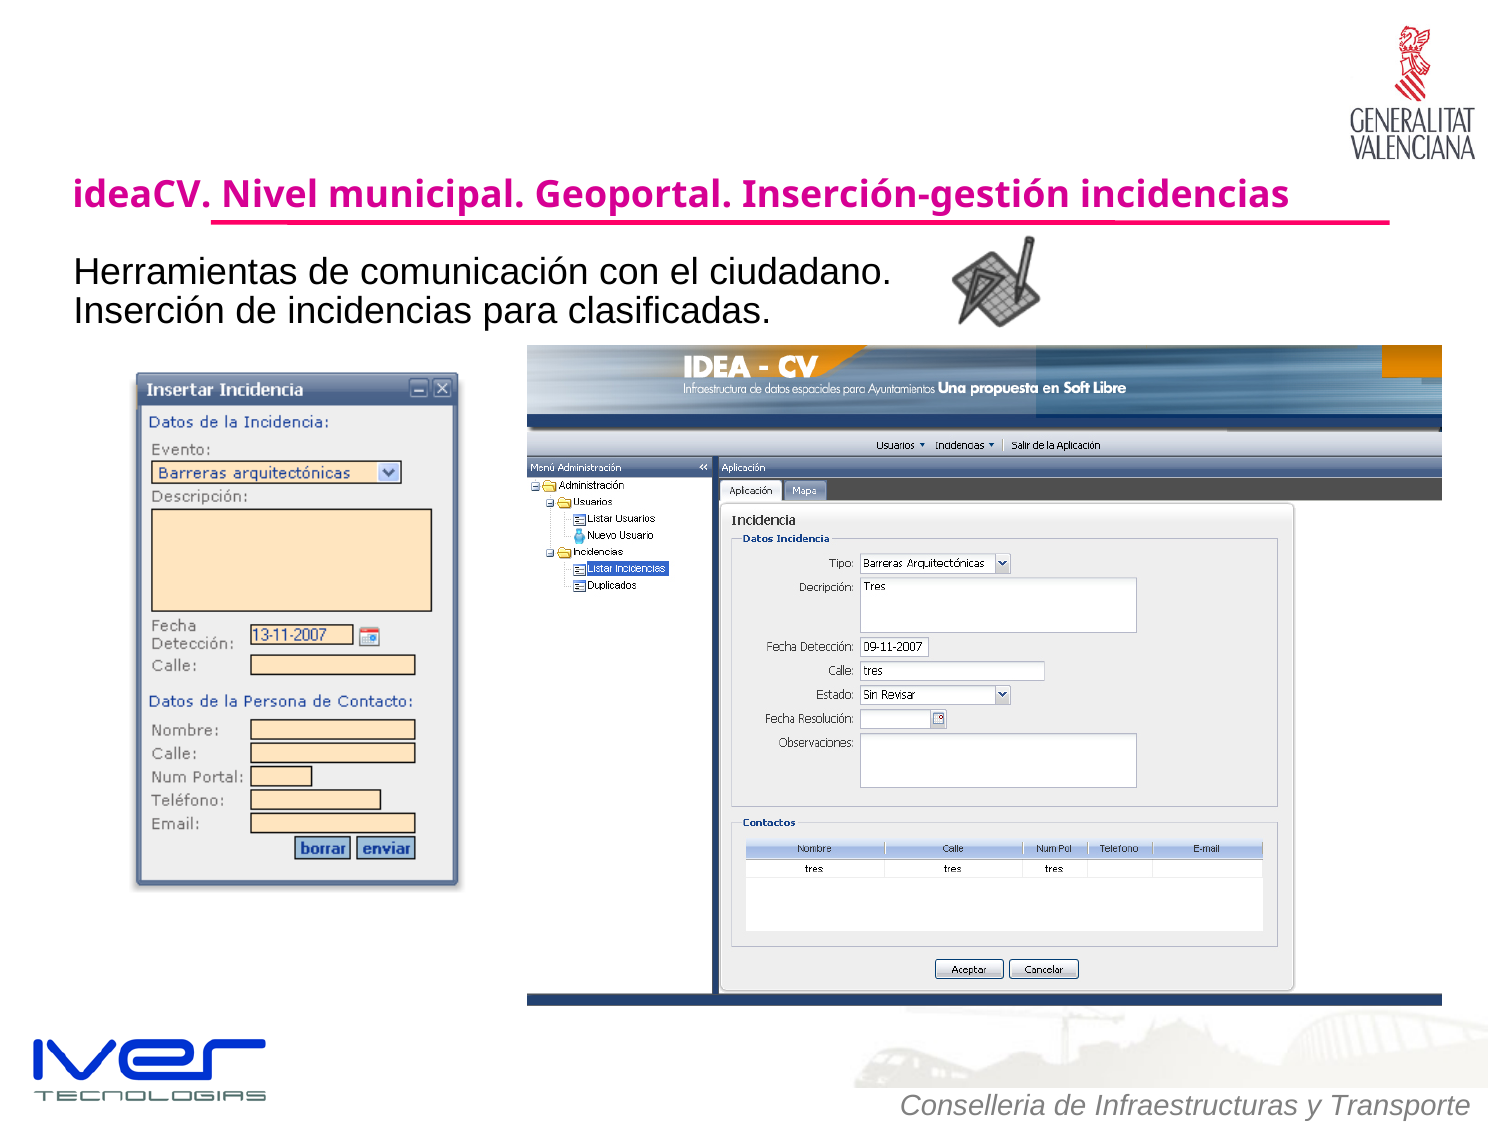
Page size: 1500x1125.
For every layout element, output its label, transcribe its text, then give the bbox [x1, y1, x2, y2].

text_box Herramientas de comunicación con el ciudadano. Inserción de incidencias para clasificadas. [58, 246, 1418, 340]
picture [1349, 24, 1476, 160]
picture [527, 345, 1488, 1088]
picture [128, 363, 468, 894]
picture [949, 234, 1043, 329]
text_box ideaCV. Nivel municipal. Geoportal. Inserción-gestión incidencias [57, 153, 1307, 227]
picture [29, 1033, 266, 1113]
